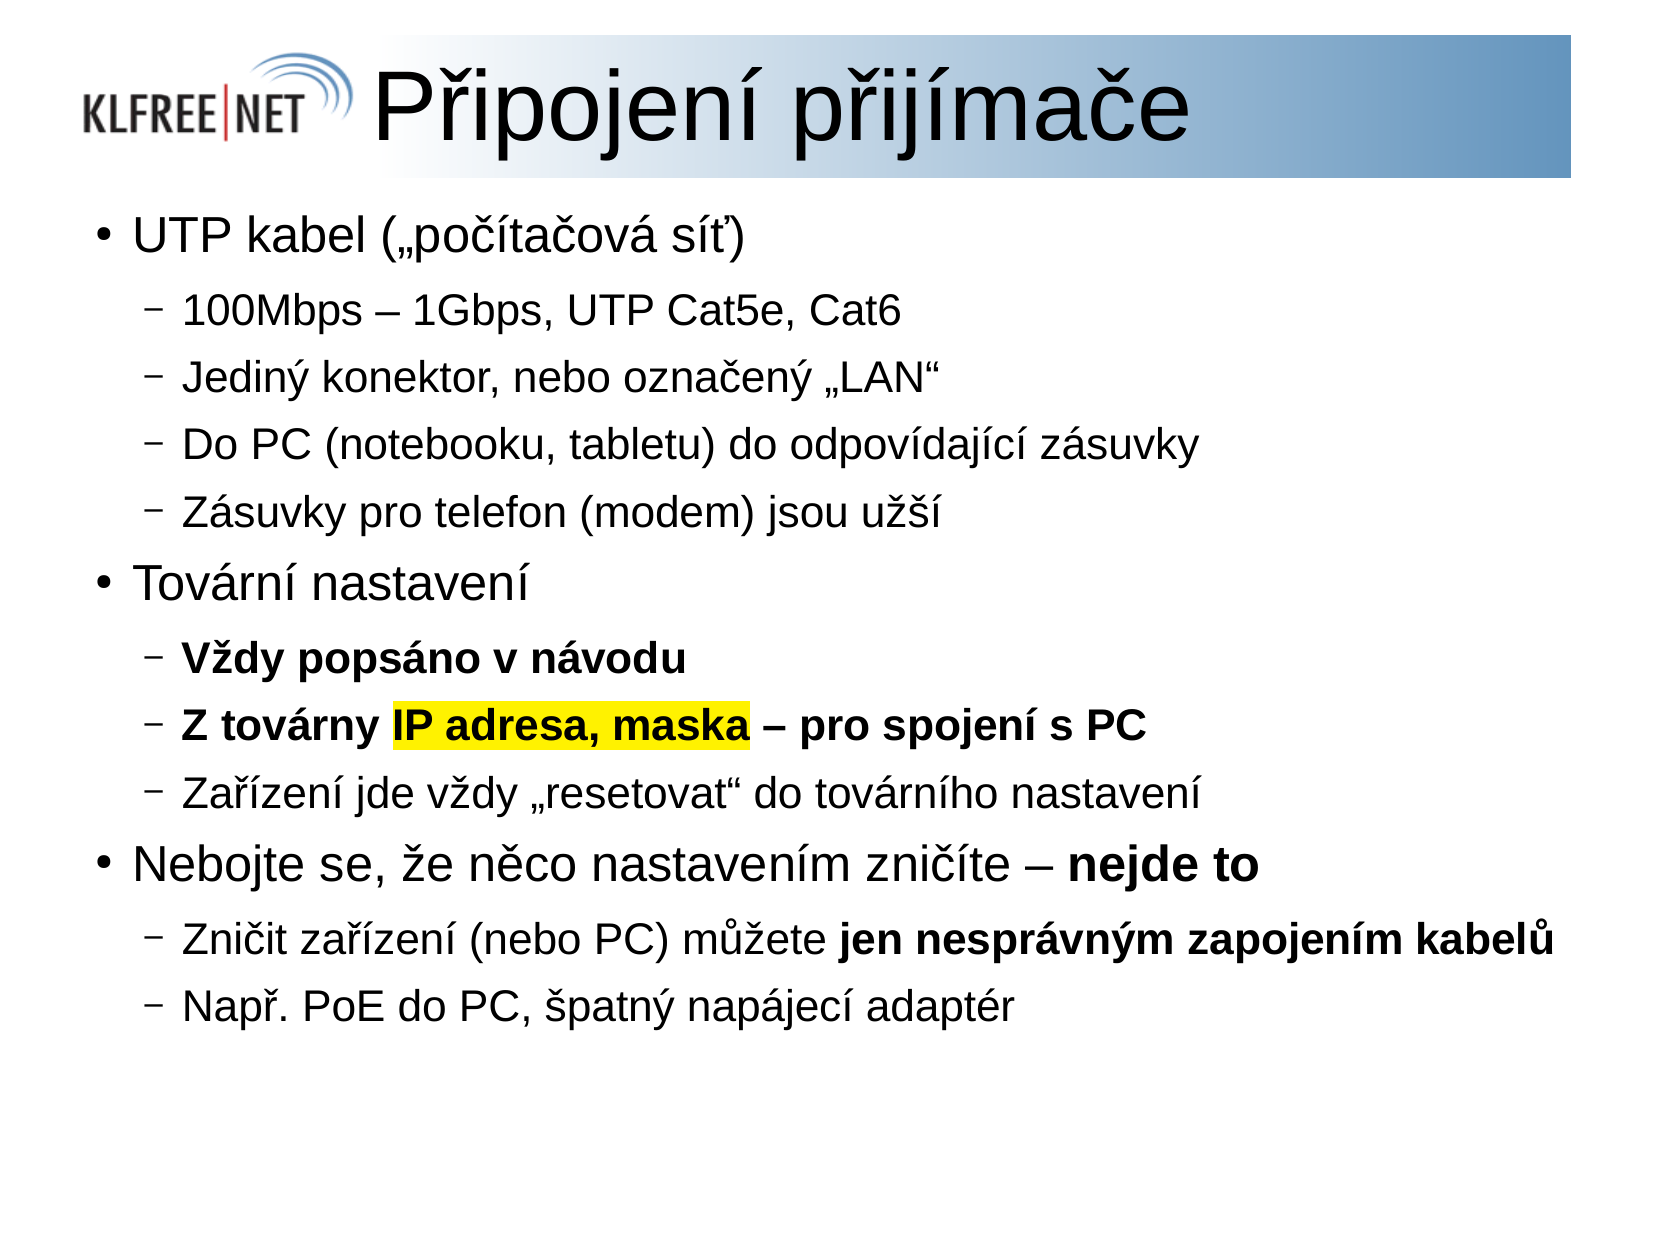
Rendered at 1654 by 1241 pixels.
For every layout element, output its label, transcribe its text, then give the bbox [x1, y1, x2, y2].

list UTP kabel („počítačová síť) 100Mbps – 1Gbps, UTP Cat5e, Cat6 Jediný konektor, nebo označený „LAN“ Do PC (notebooku, tabletu) do odpovídající zásuvky Zásuvky pro telefon (modem) jsou užší Tovární nastavení Vždy popsáno v návodu Z továrny IP adresa, maska – pro spojení s PC Zařízení jde vždy „resetovat“ do továrního nastavení Nebojte se, že něco nastavením zničíte – nejde to Zničit zařízení (nebo PC) můžete jen nesprávným zapojením kabelů Např. PoE do PC, špatný napájecí adaptér [82, 206, 1571, 1093]
picture [59, 11, 372, 201]
title Připojení přijímače [371, 47, 1560, 166]
